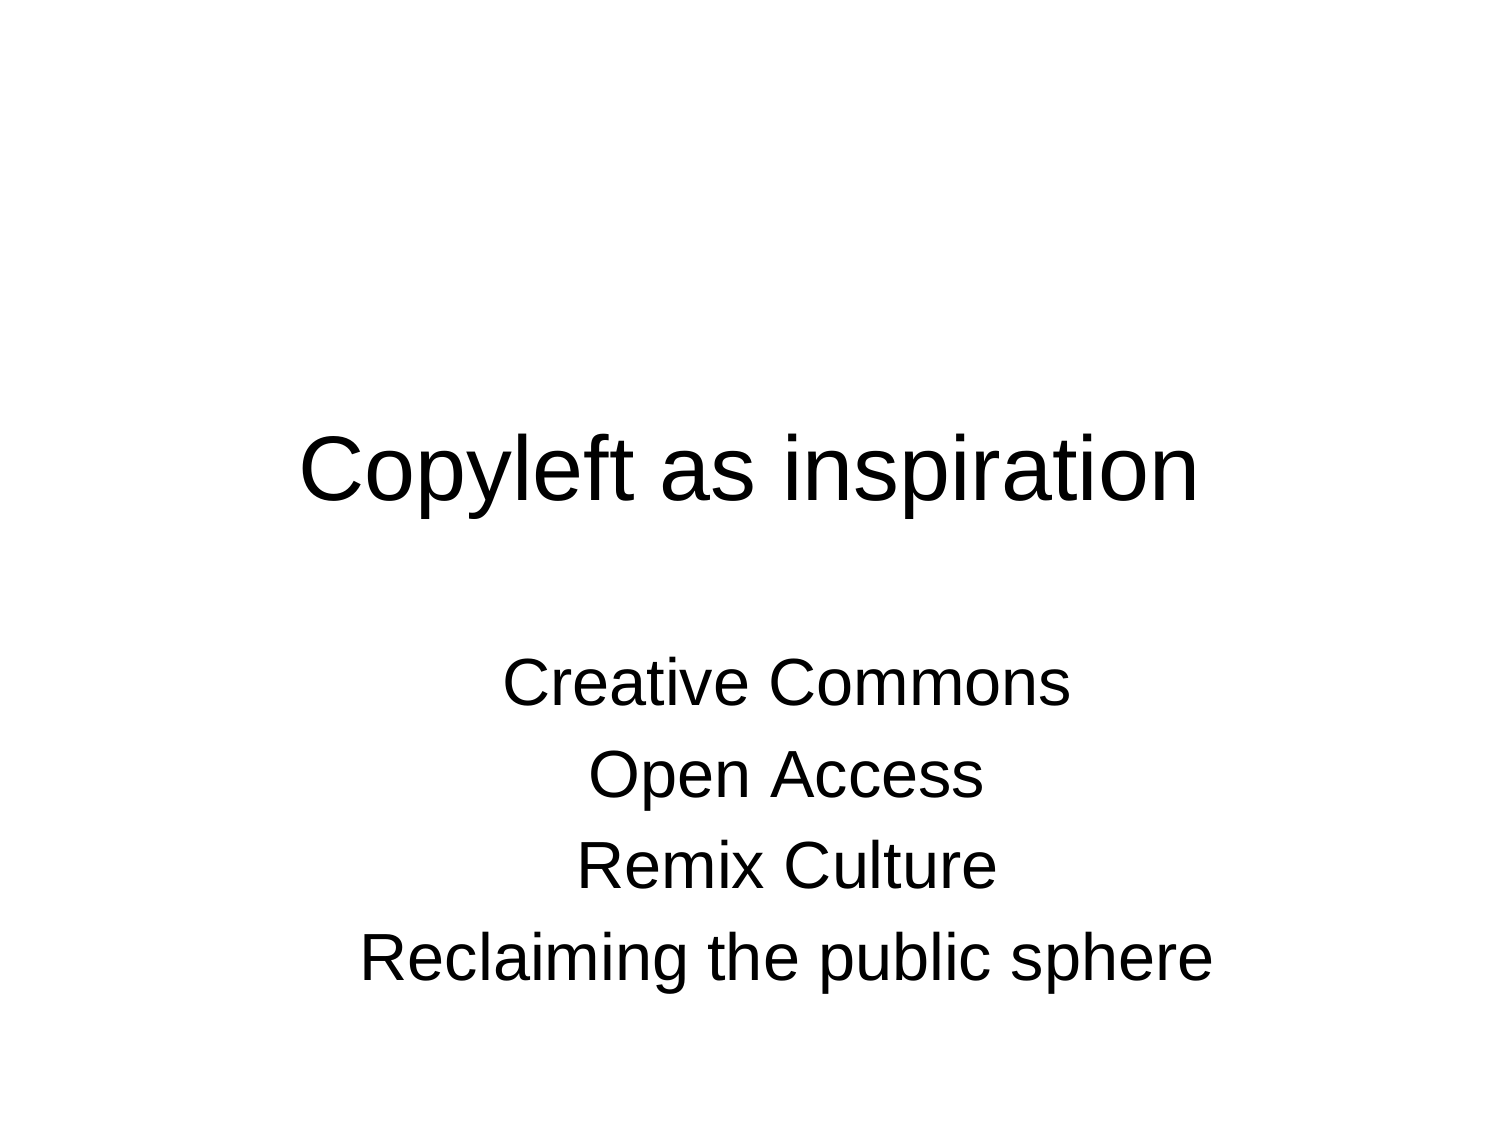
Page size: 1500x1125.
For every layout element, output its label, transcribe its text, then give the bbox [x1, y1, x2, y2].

subtitle Creative Commons Open Access Remix Culture Reclaiming the public sphere [225, 637, 1276, 1002]
title Copyleft as inspiration [112, 374, 1388, 563]
